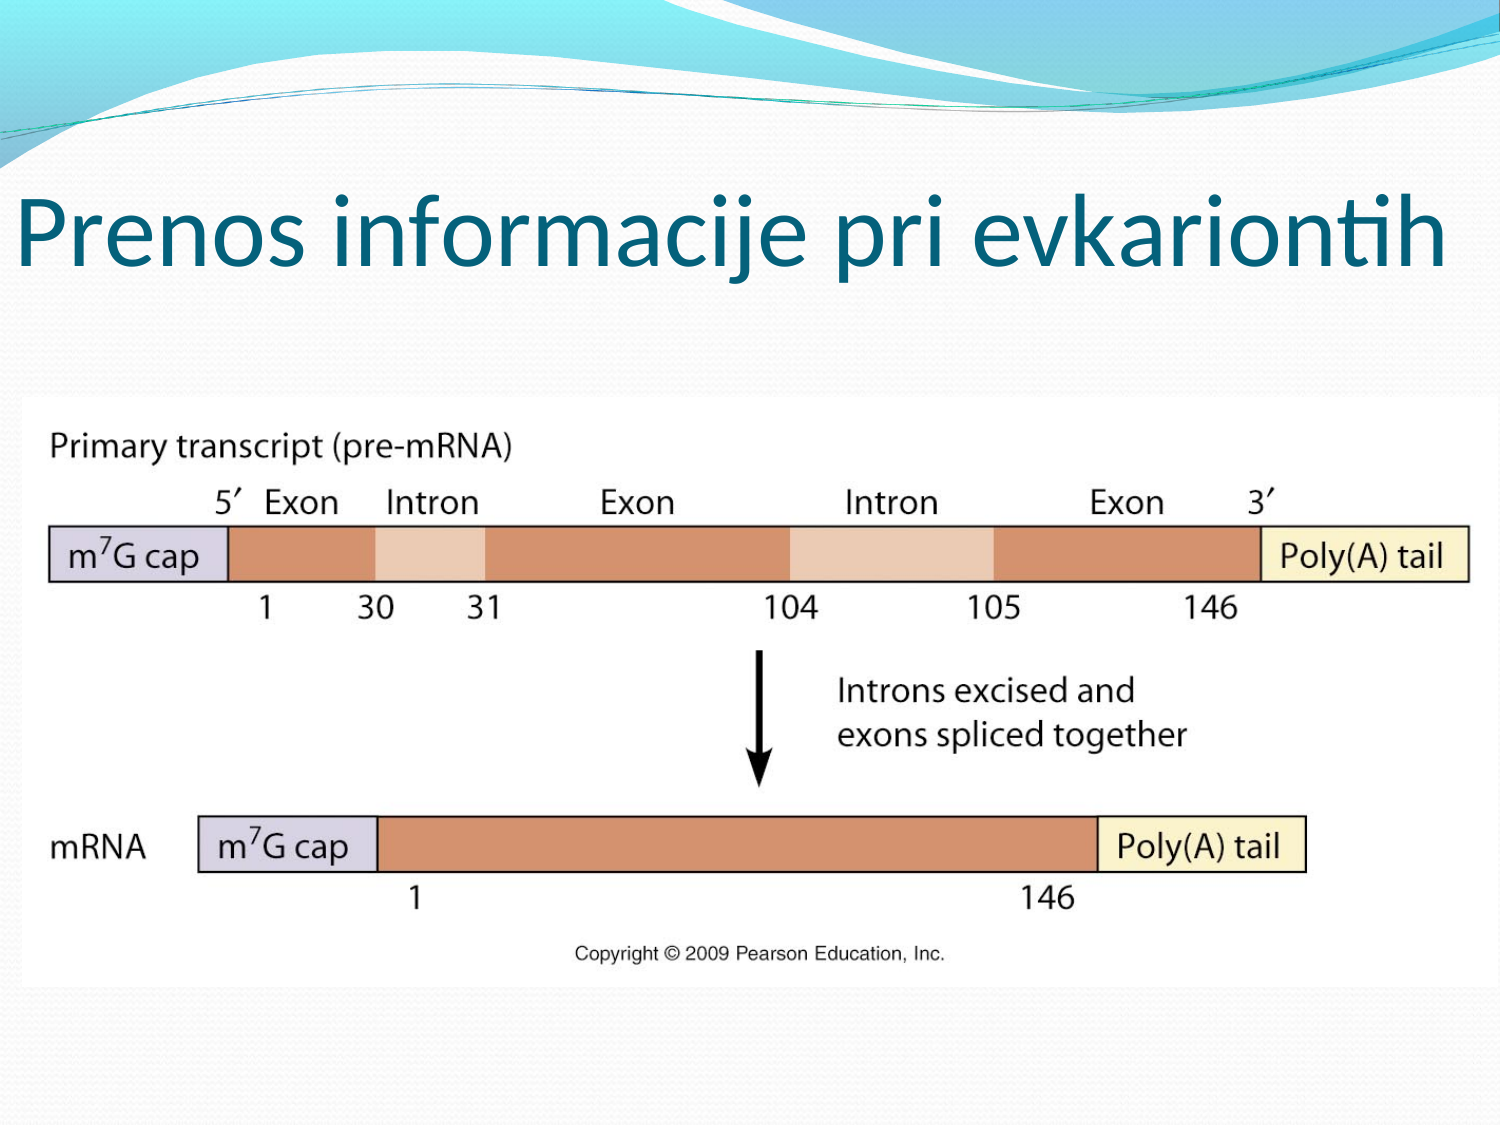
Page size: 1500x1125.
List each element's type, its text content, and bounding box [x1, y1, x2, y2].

picture [0, 0, 1500, 1125]
text_box Prenos informacije pri evkariontih [0, 154, 1498, 343]
